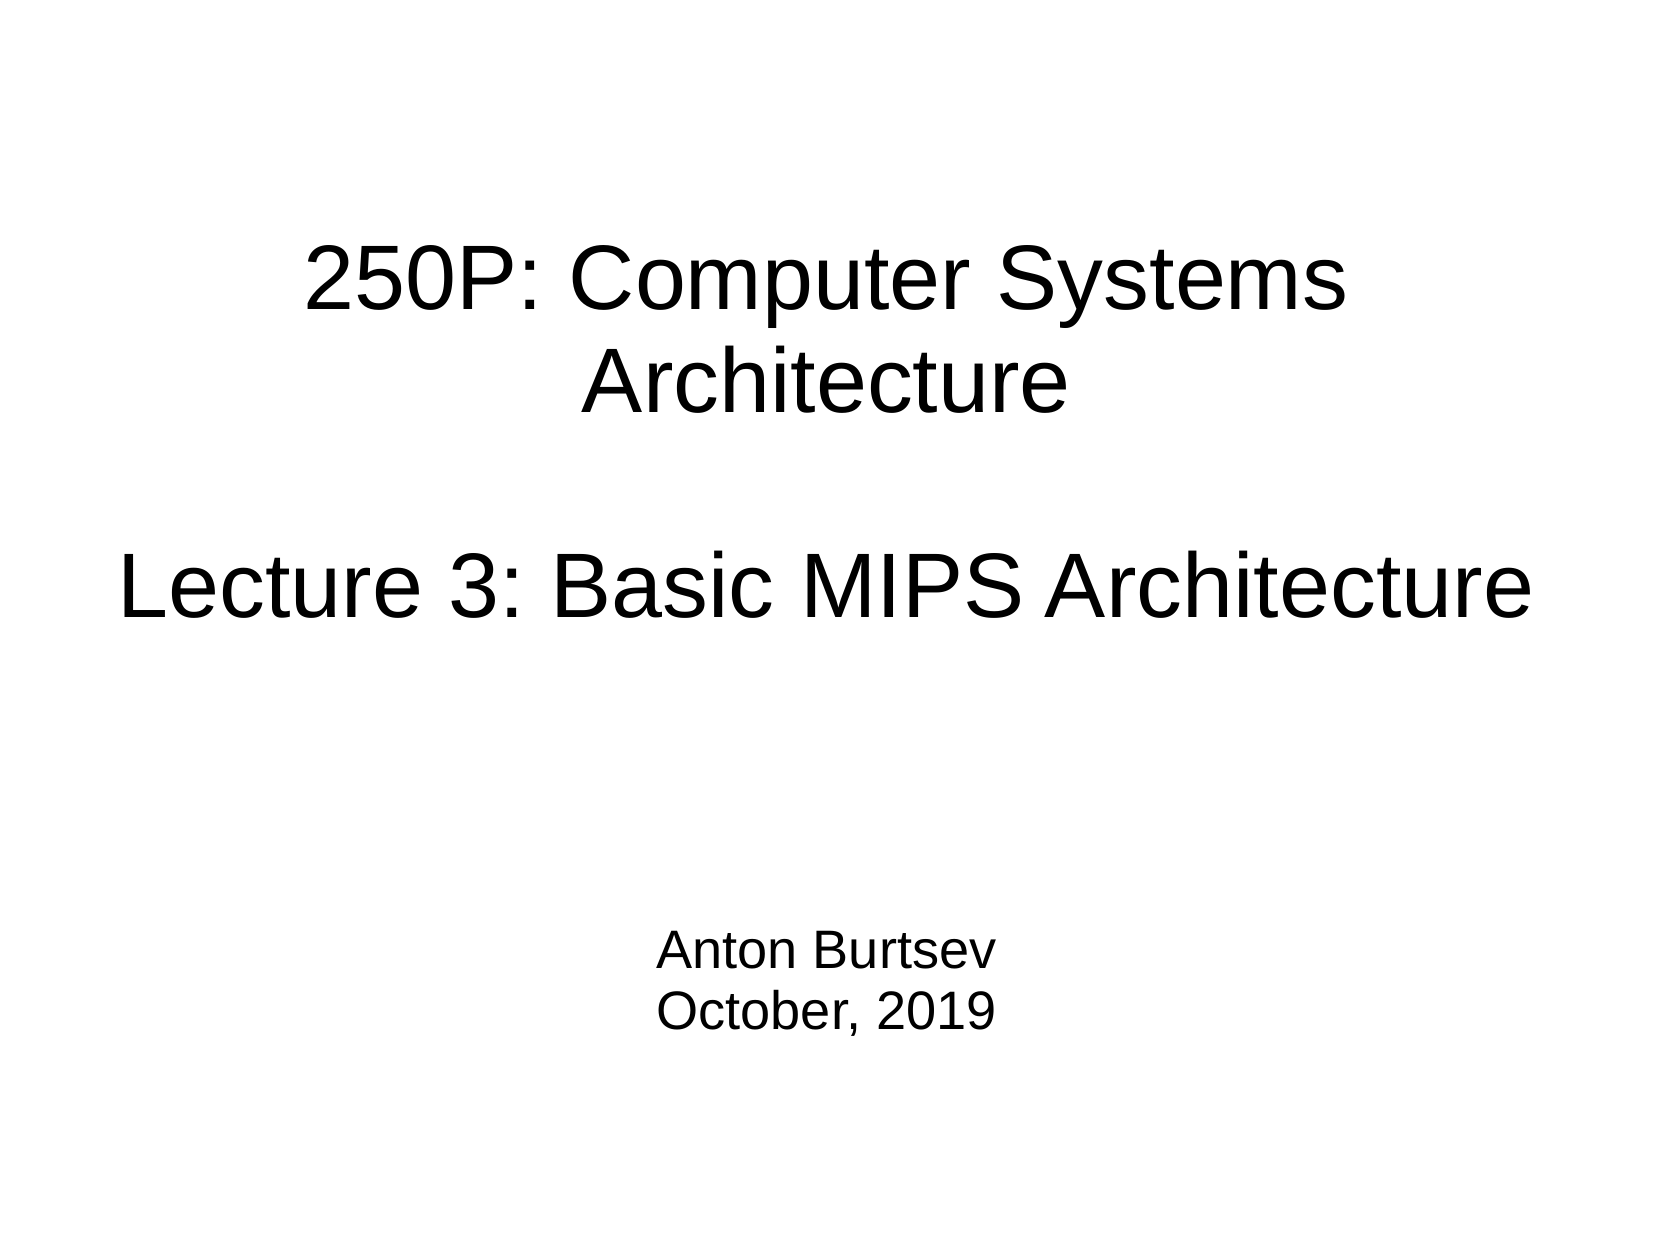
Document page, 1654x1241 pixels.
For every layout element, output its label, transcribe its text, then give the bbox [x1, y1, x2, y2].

subtitle Anton Burtsev October, 2019 [82, 637, 1571, 1109]
title 250P: Computer Systems Architecture Lecture 3: Basic MIPS Architecture [82, 113, 1571, 637]
